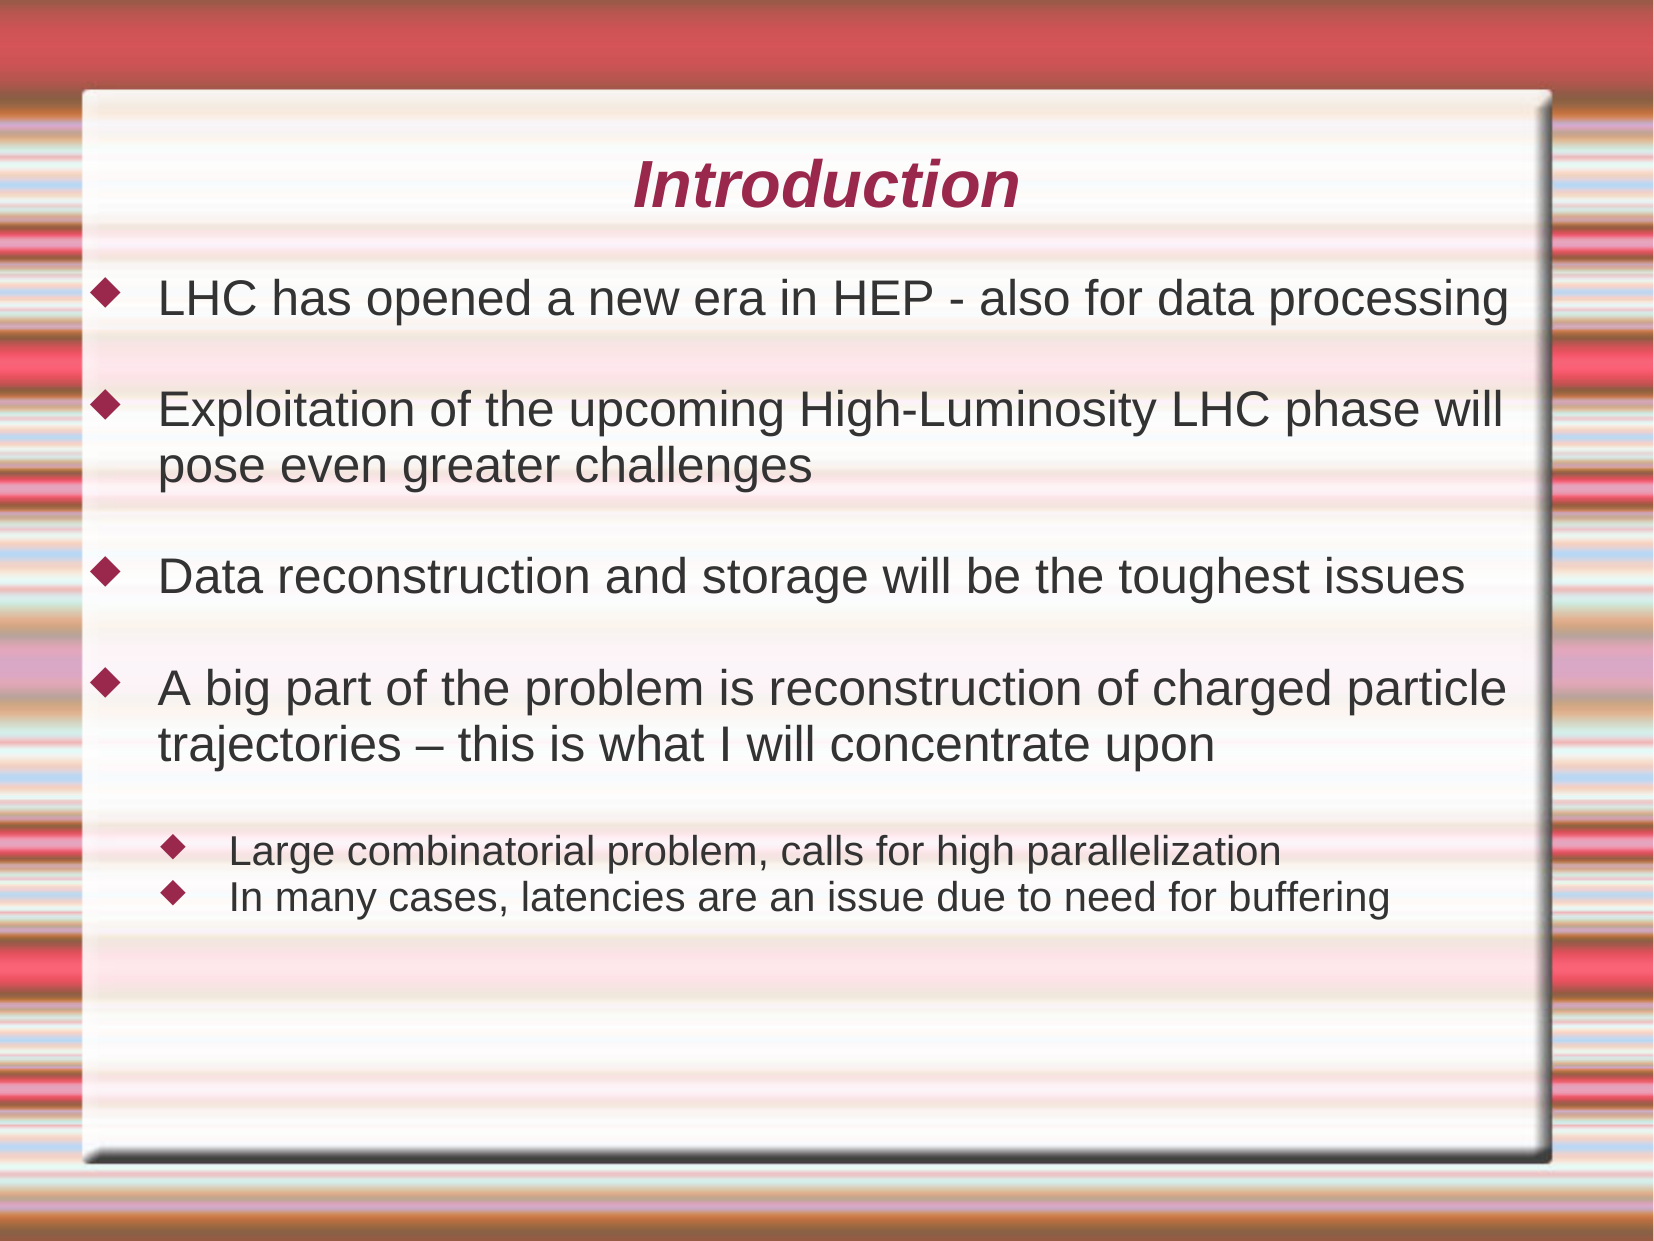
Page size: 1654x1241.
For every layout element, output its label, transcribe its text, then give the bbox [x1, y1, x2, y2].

picture [0, 0, 1654, 1241]
list LHC has opened a new era in HEP - also for data processing Exploitation of the upcoming High-Luminosity LHC phase will pose even greater challenges Data reconstruction and storage will be the toughest issues A big part of the problem is reconstruction of charged particle trajectories – this is what I will concentrate upon Large combinatorial problem, calls for high parallelization In many cases, latencies are an issue due to need for buffering [75, 270, 1546, 1052]
title Introduction [121, 114, 1534, 256]
